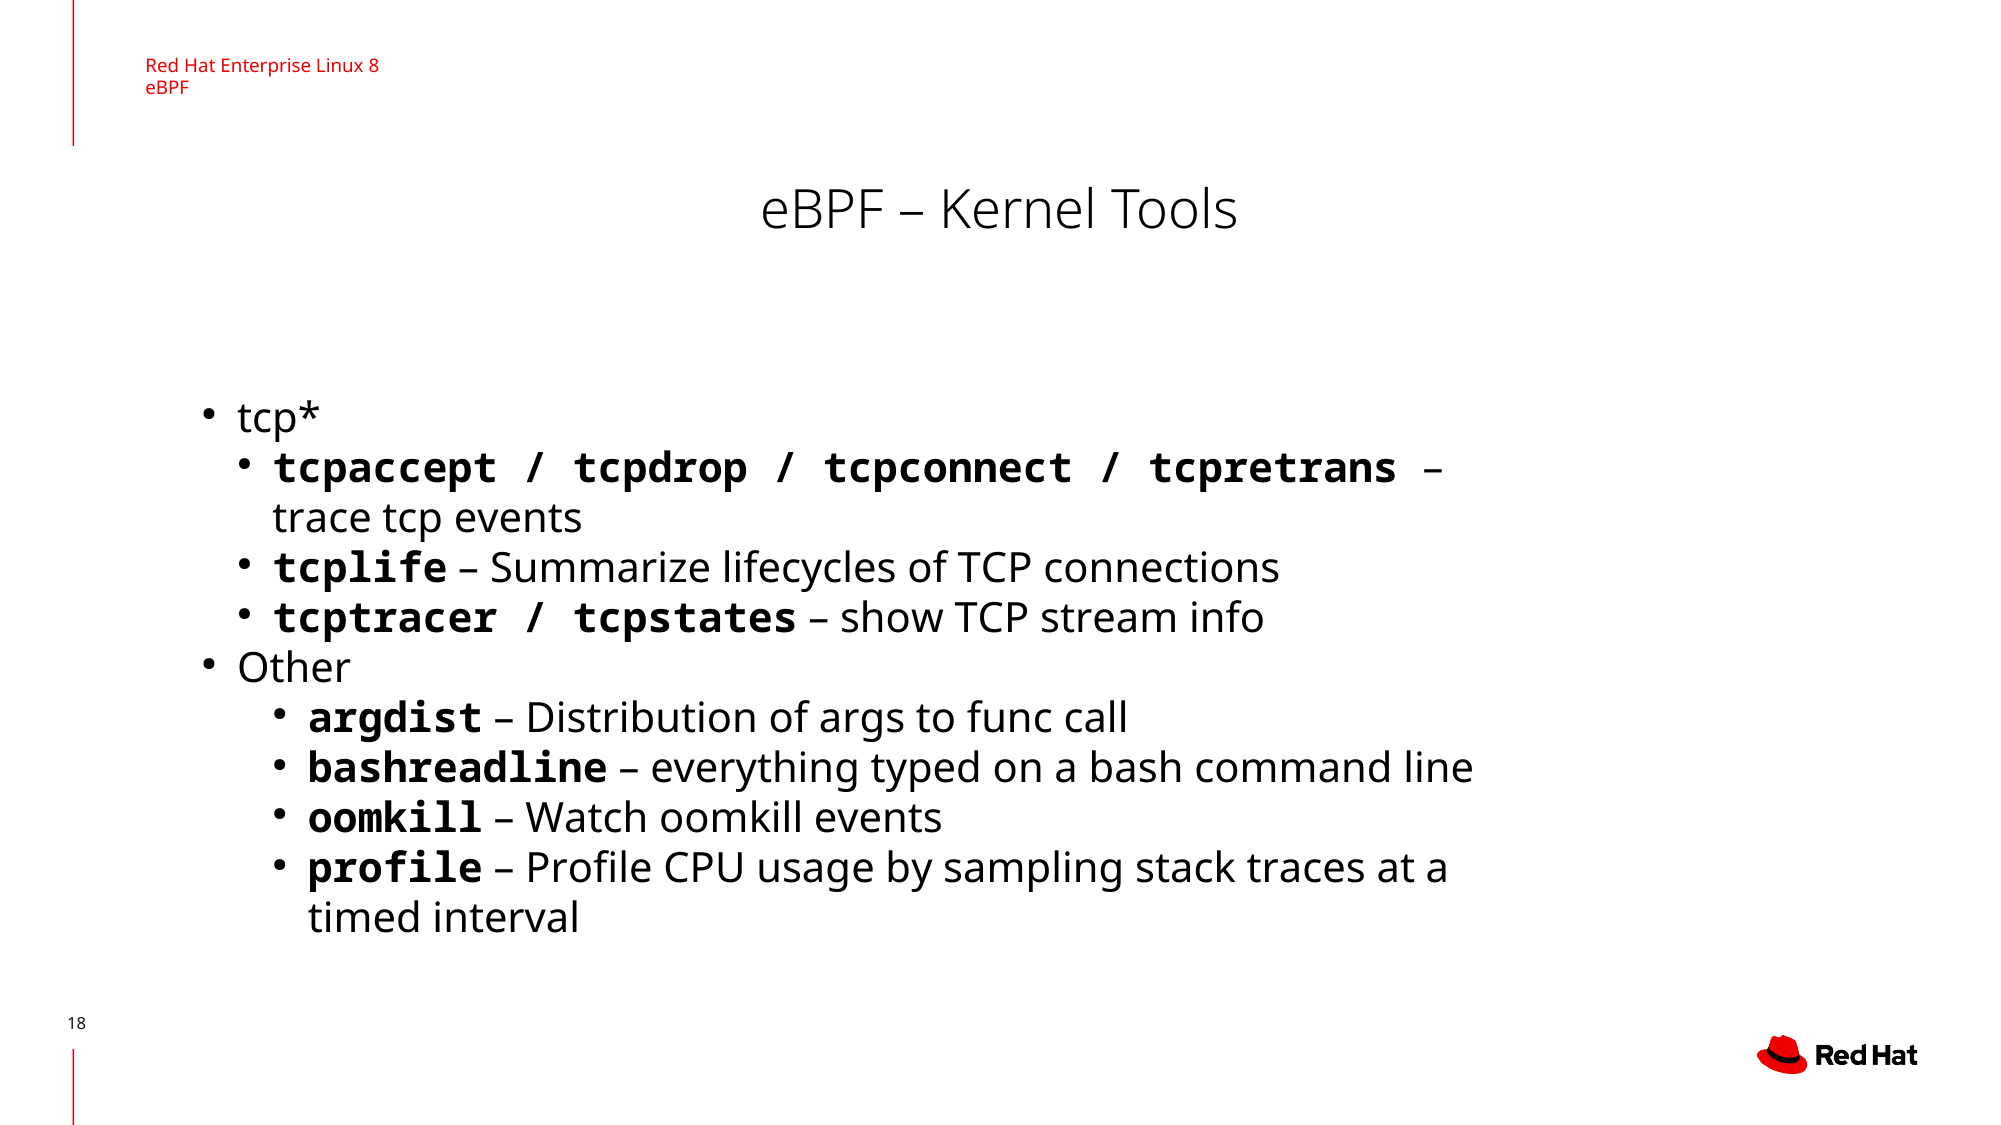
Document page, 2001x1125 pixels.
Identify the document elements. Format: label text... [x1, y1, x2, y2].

text_box tcp* tcpaccept / tcpdrop / tcpconnect / tcpretrans – trace tcp events tcplife – Summarize lifecycles of TCP connections tcptracer / tcpstates – show TCP stream info Other argdist – Distribution of args to func call bashreadline – everything typed on a bash command line oomkill – Watch oomkill events profile – Profile CPU usage by sampling stack traces at a timed interval [186, 382, 1542, 981]
subtitle Red Hat Enterprise Linux 8 eBPF [73, 9, 918, 143]
title eBPF – Kernel Tools [287, 155, 1713, 315]
picture [1757, 1035, 1918, 1074]
